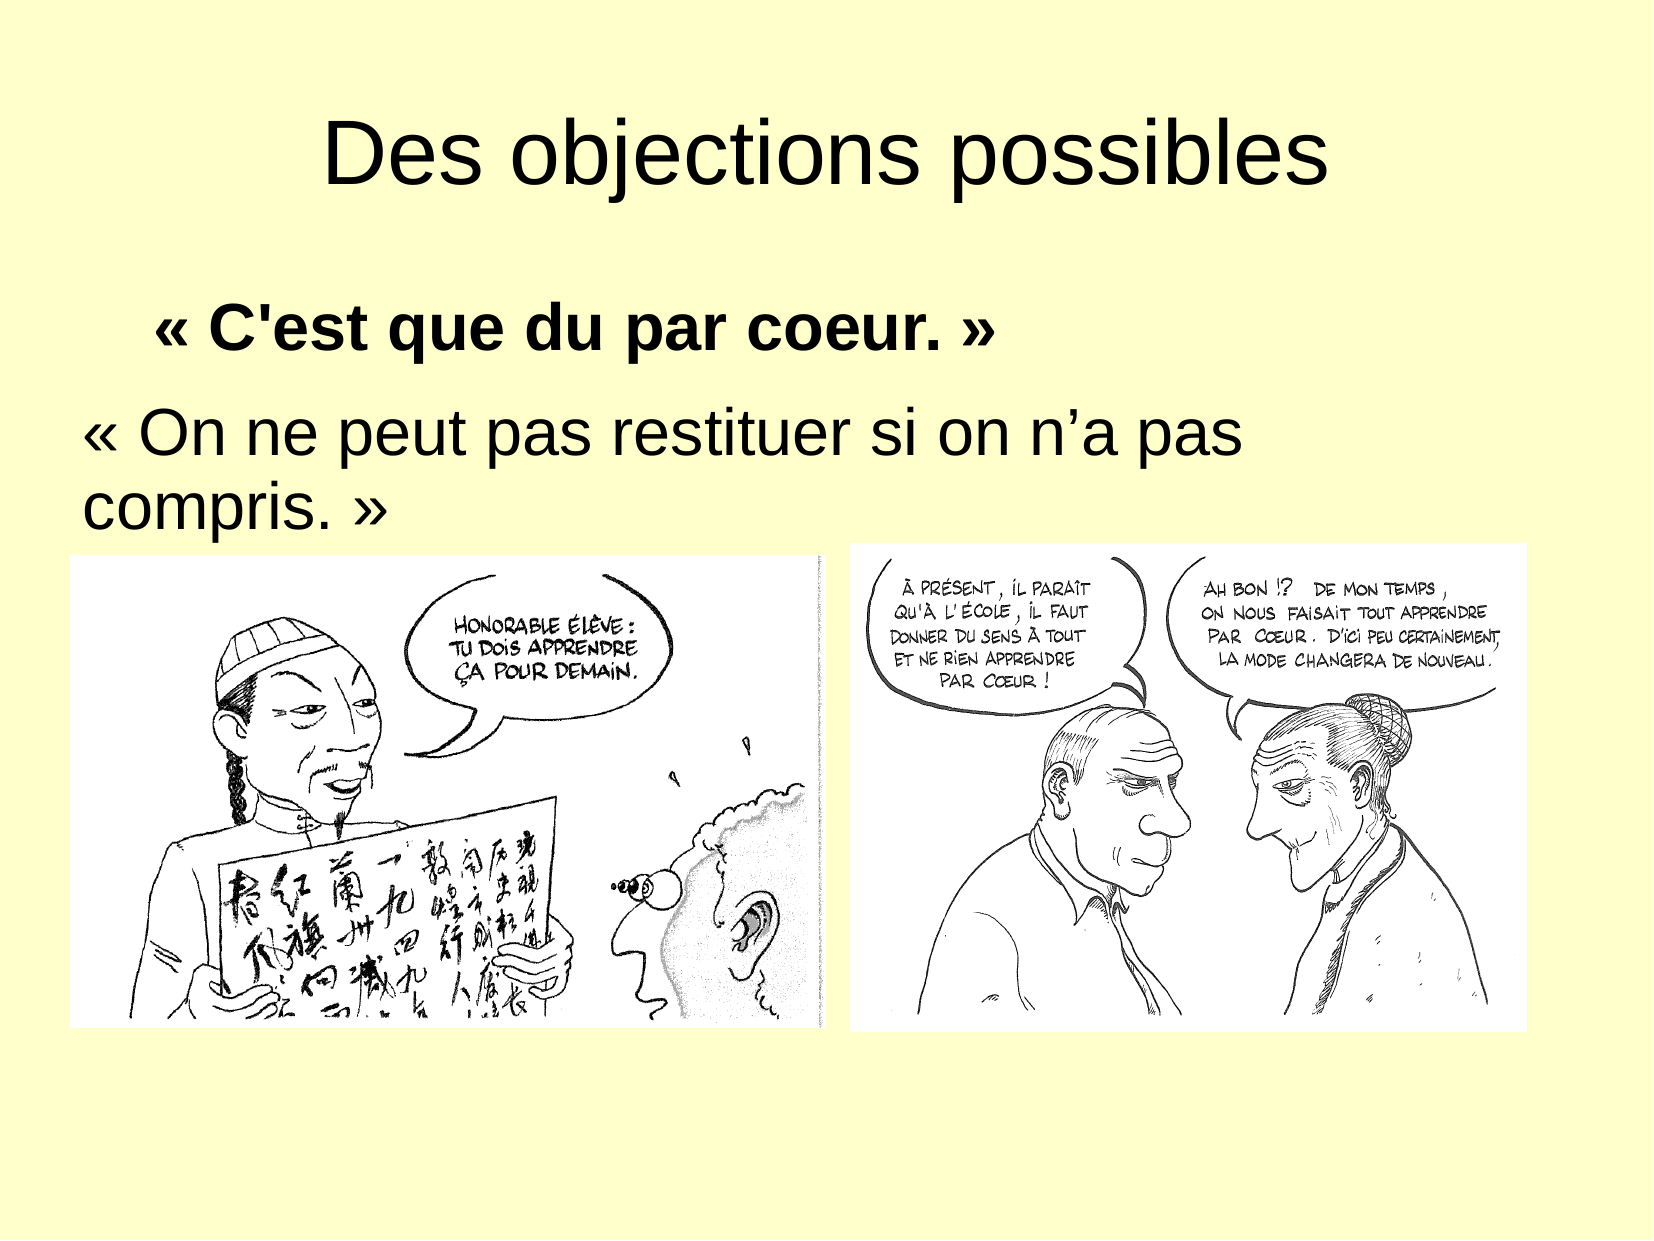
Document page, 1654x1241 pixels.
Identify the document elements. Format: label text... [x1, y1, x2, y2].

picture [70, 555, 826, 1028]
title Des objections possibles [82, 49, 1571, 257]
picture [850, 543, 1527, 1032]
list « C'est que du par coeur. » « On ne peut pas restituer si on n’a pas compris. » [82, 290, 1571, 1010]
